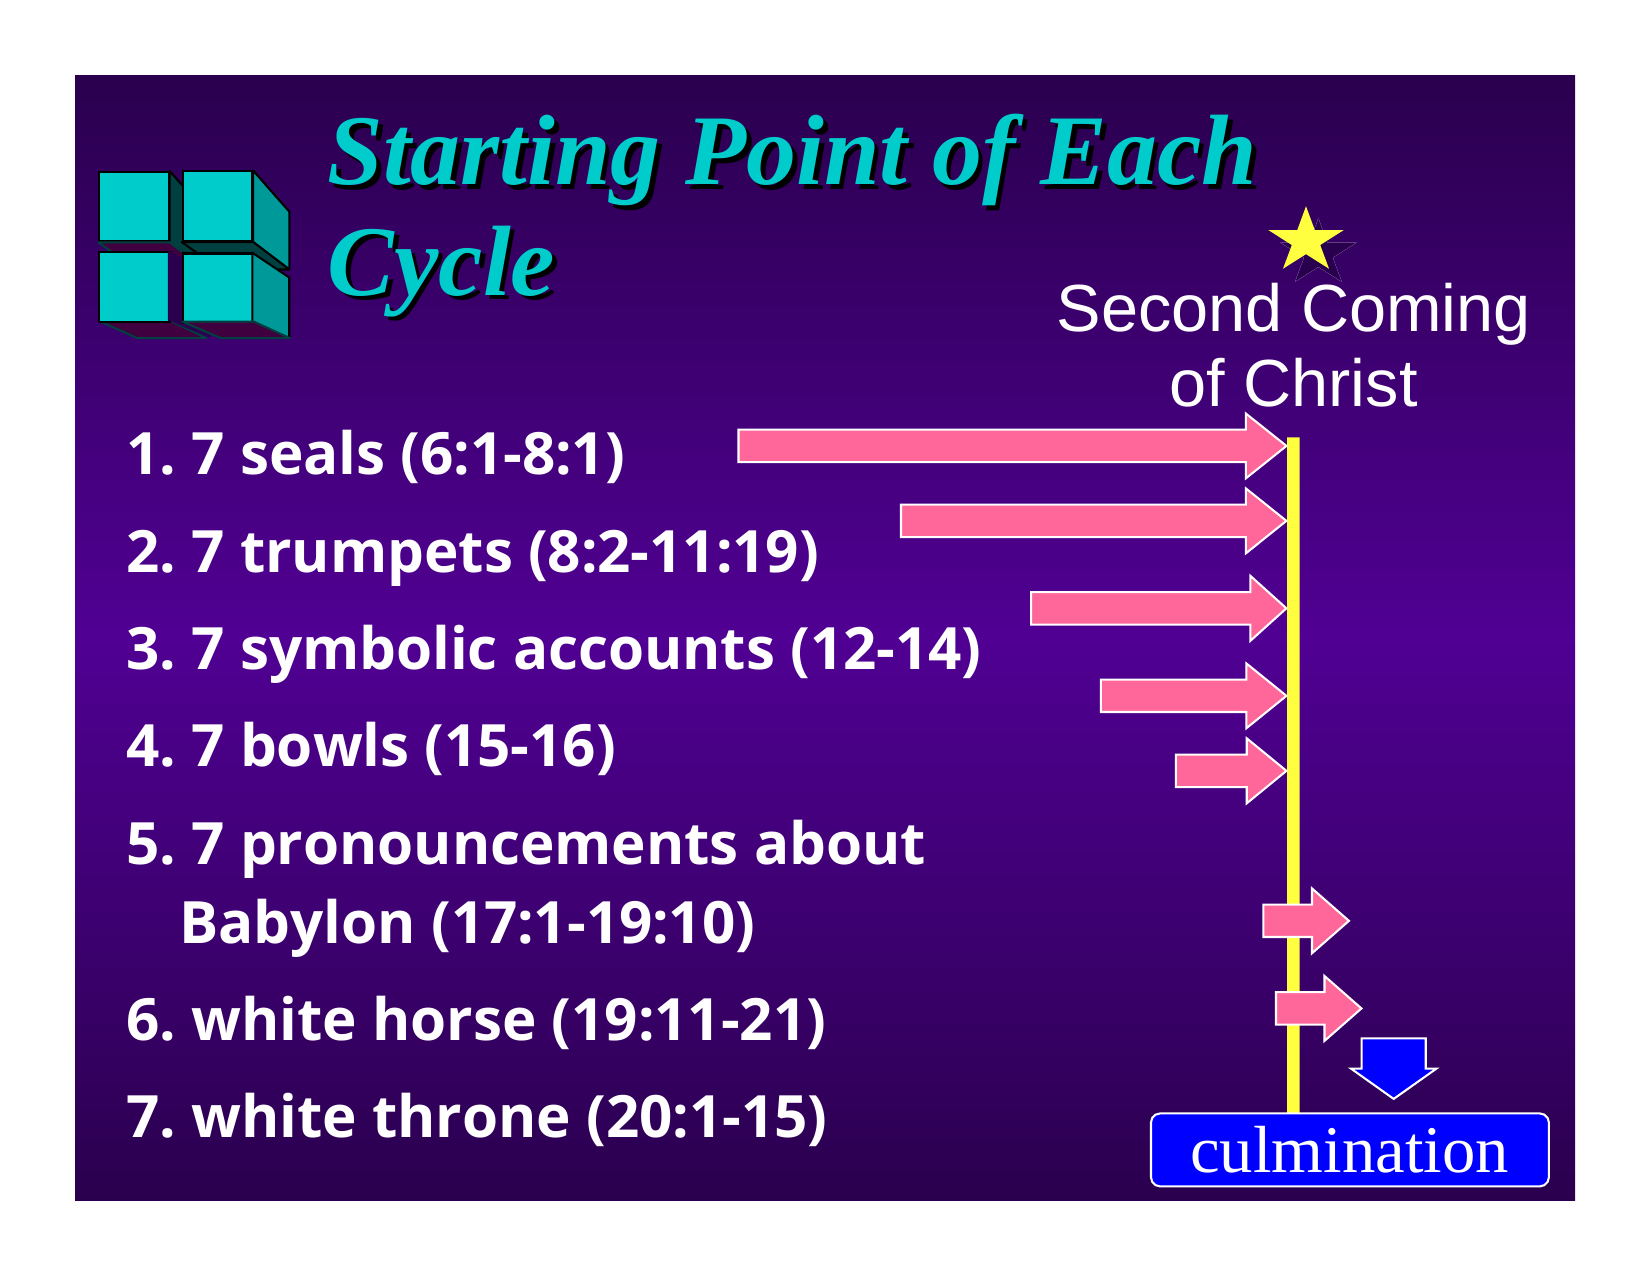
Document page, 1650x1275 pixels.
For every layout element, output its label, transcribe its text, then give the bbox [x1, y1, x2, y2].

list 1. 7 seals (6:1-8:1) 2. 7 trumpets (8:2-11:19) 3. 7 symbolic accounts (12-14) 4. 7 bowls (15-16) 5. 7 pronouncements about Babylon (17:1-19:10) 6. white horse (19:11-21) 7. white throne (20:1-15) [112, 405, 1163, 1070]
text_box [1351, 1038, 1437, 1099]
title Starting Point of Each Cycle [312, 69, 1525, 344]
text_box culmination [1150, 1113, 1549, 1187]
text_box Second Coming of Christ [1042, 264, 1546, 428]
text_box [1163, 413, 1362, 1113]
text_box [1268, 206, 1344, 269]
